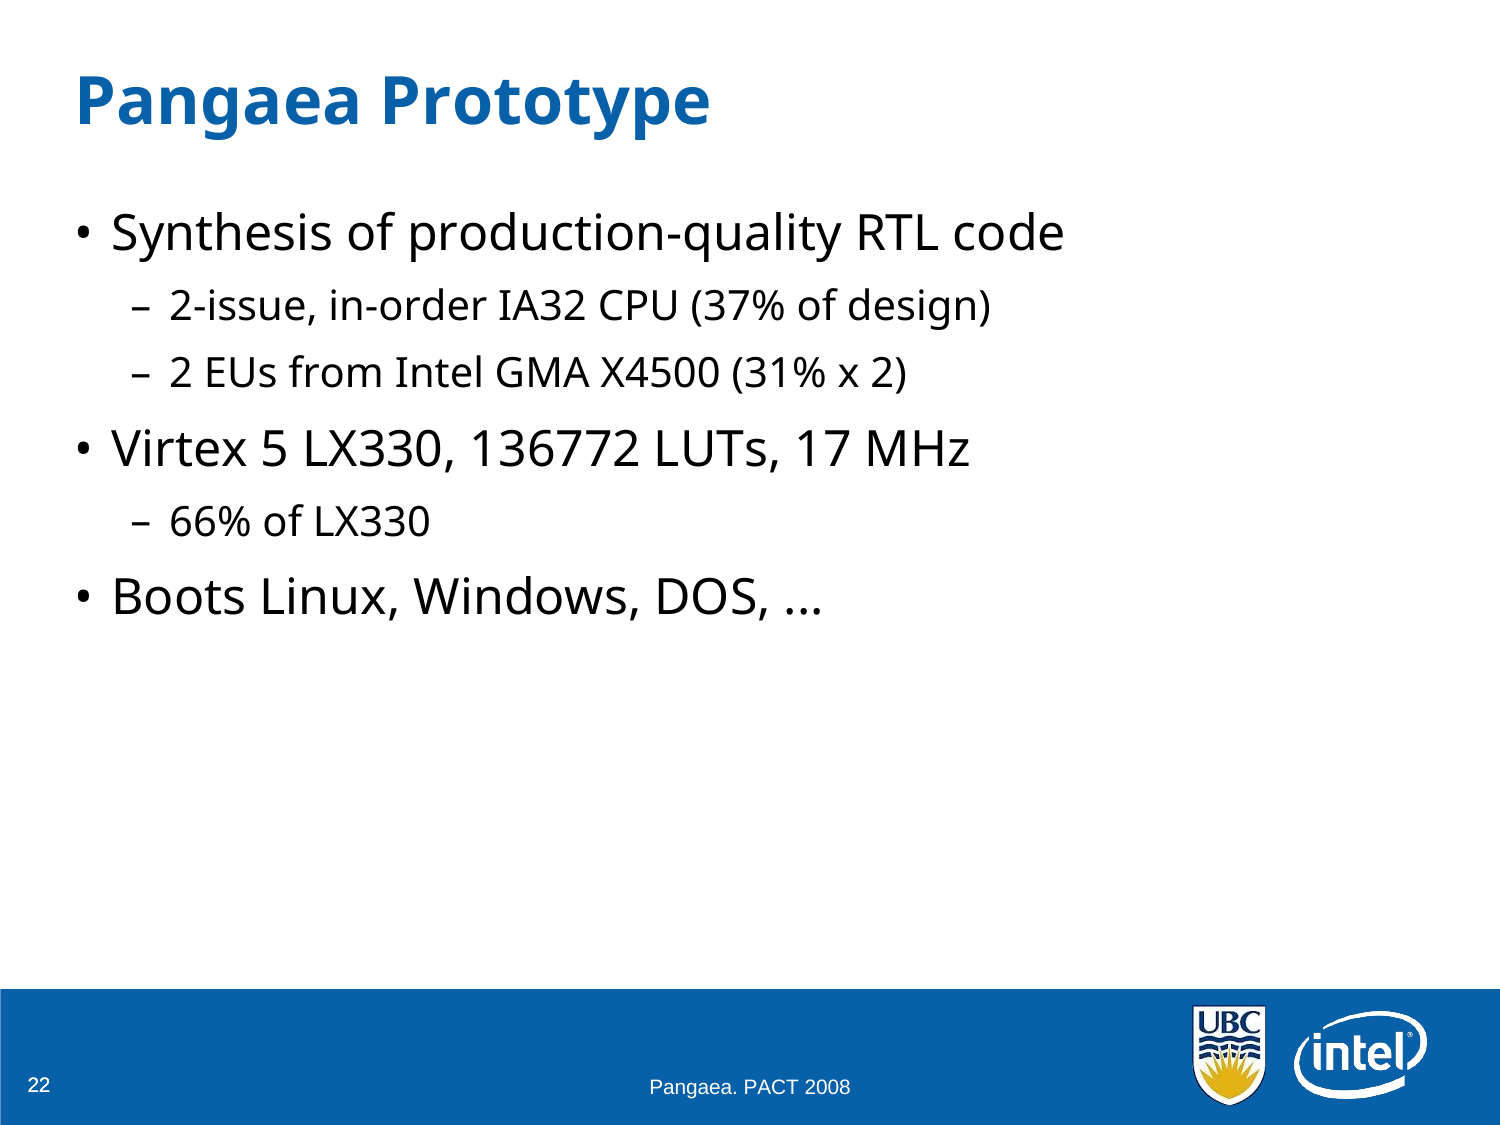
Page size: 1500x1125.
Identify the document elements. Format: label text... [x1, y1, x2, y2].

picture [1192, 1005, 1266, 1106]
title Pangaea Prototype [74, 25, 1427, 172]
picture [1294, 1011, 1427, 1099]
list Synthesis of production-quality RTL code 2-issue, in-order IA32 CPU (37% of design) 2 EUs from Intel GMA X4500 (31% x 2) Virtex 5 LX330, 136772 LUTs, 17 MHz 66% of LX330 Boots Linux, Windows, DOS, ... [74, 197, 1427, 992]
